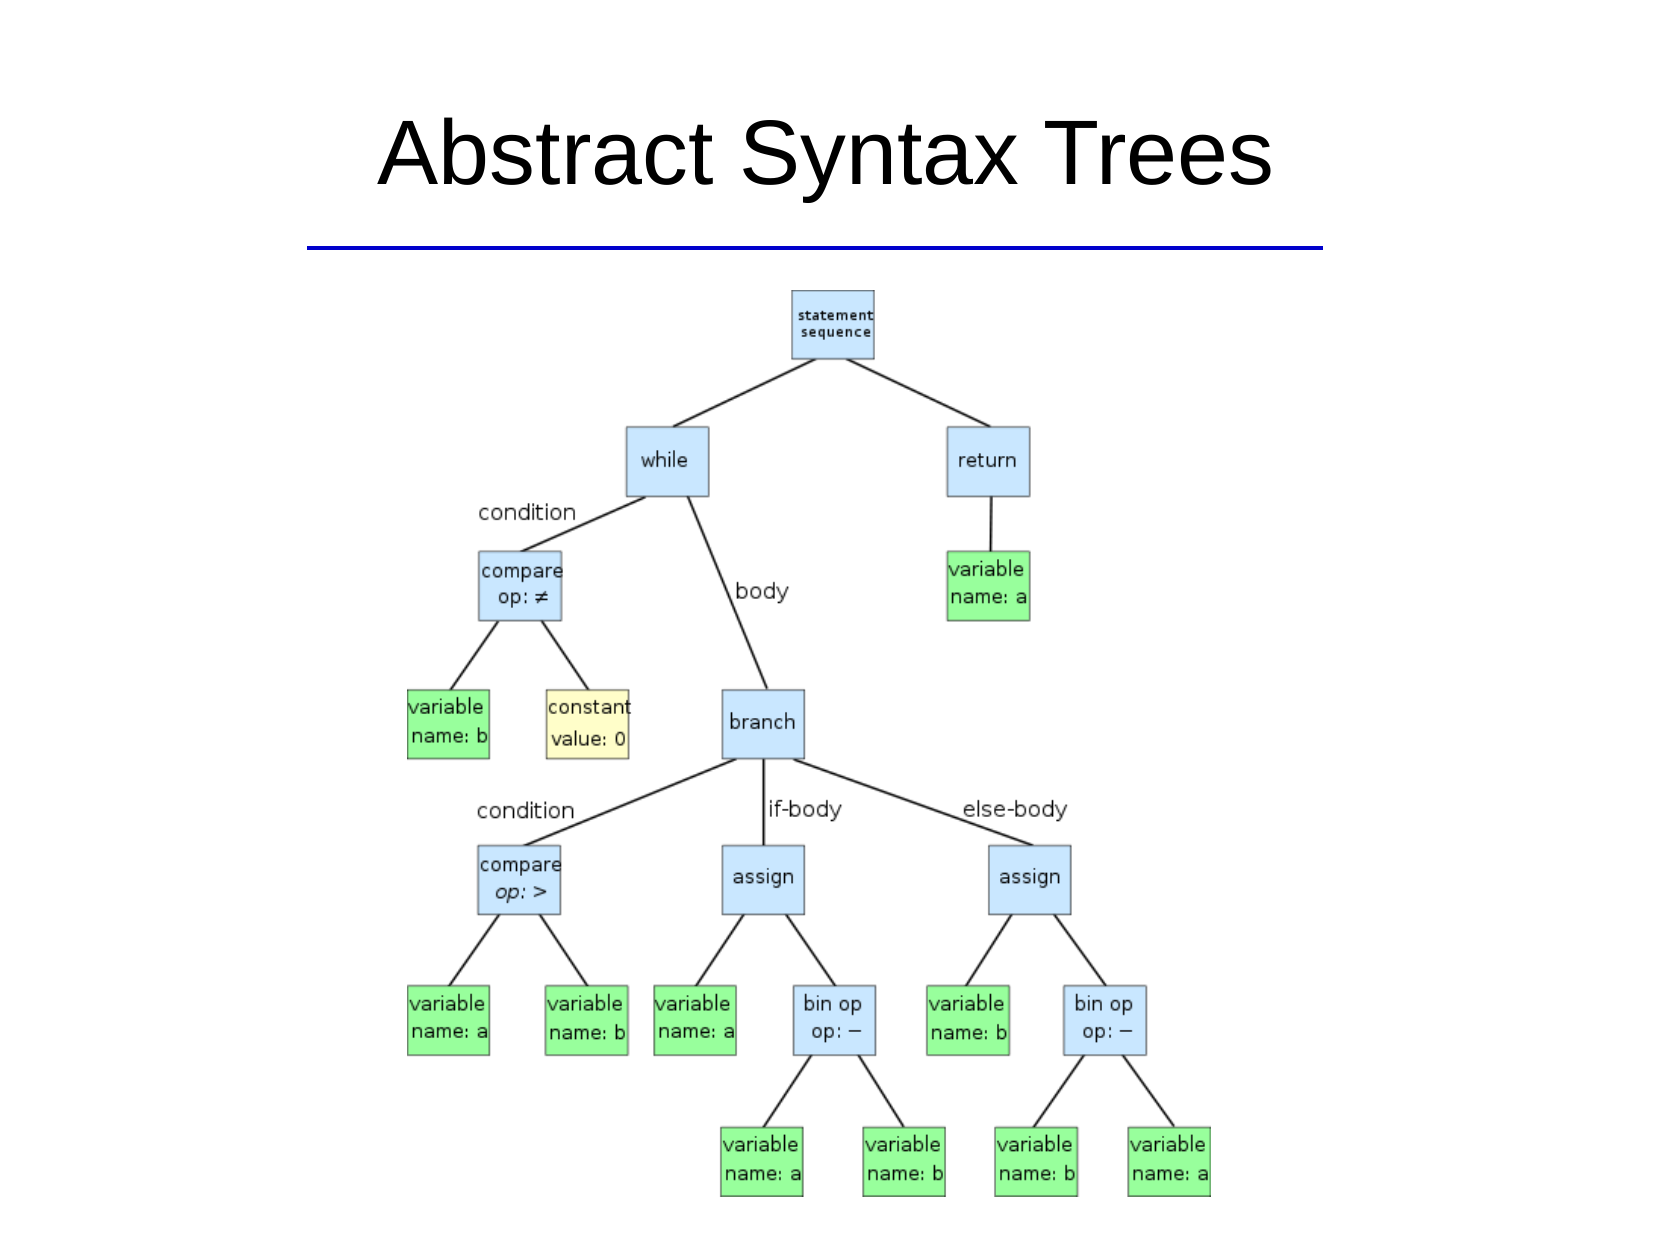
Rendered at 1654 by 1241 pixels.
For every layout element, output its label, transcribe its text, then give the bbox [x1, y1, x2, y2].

title Abstract Syntax Trees [82, 49, 1571, 257]
picture [407, 290, 1211, 1197]
